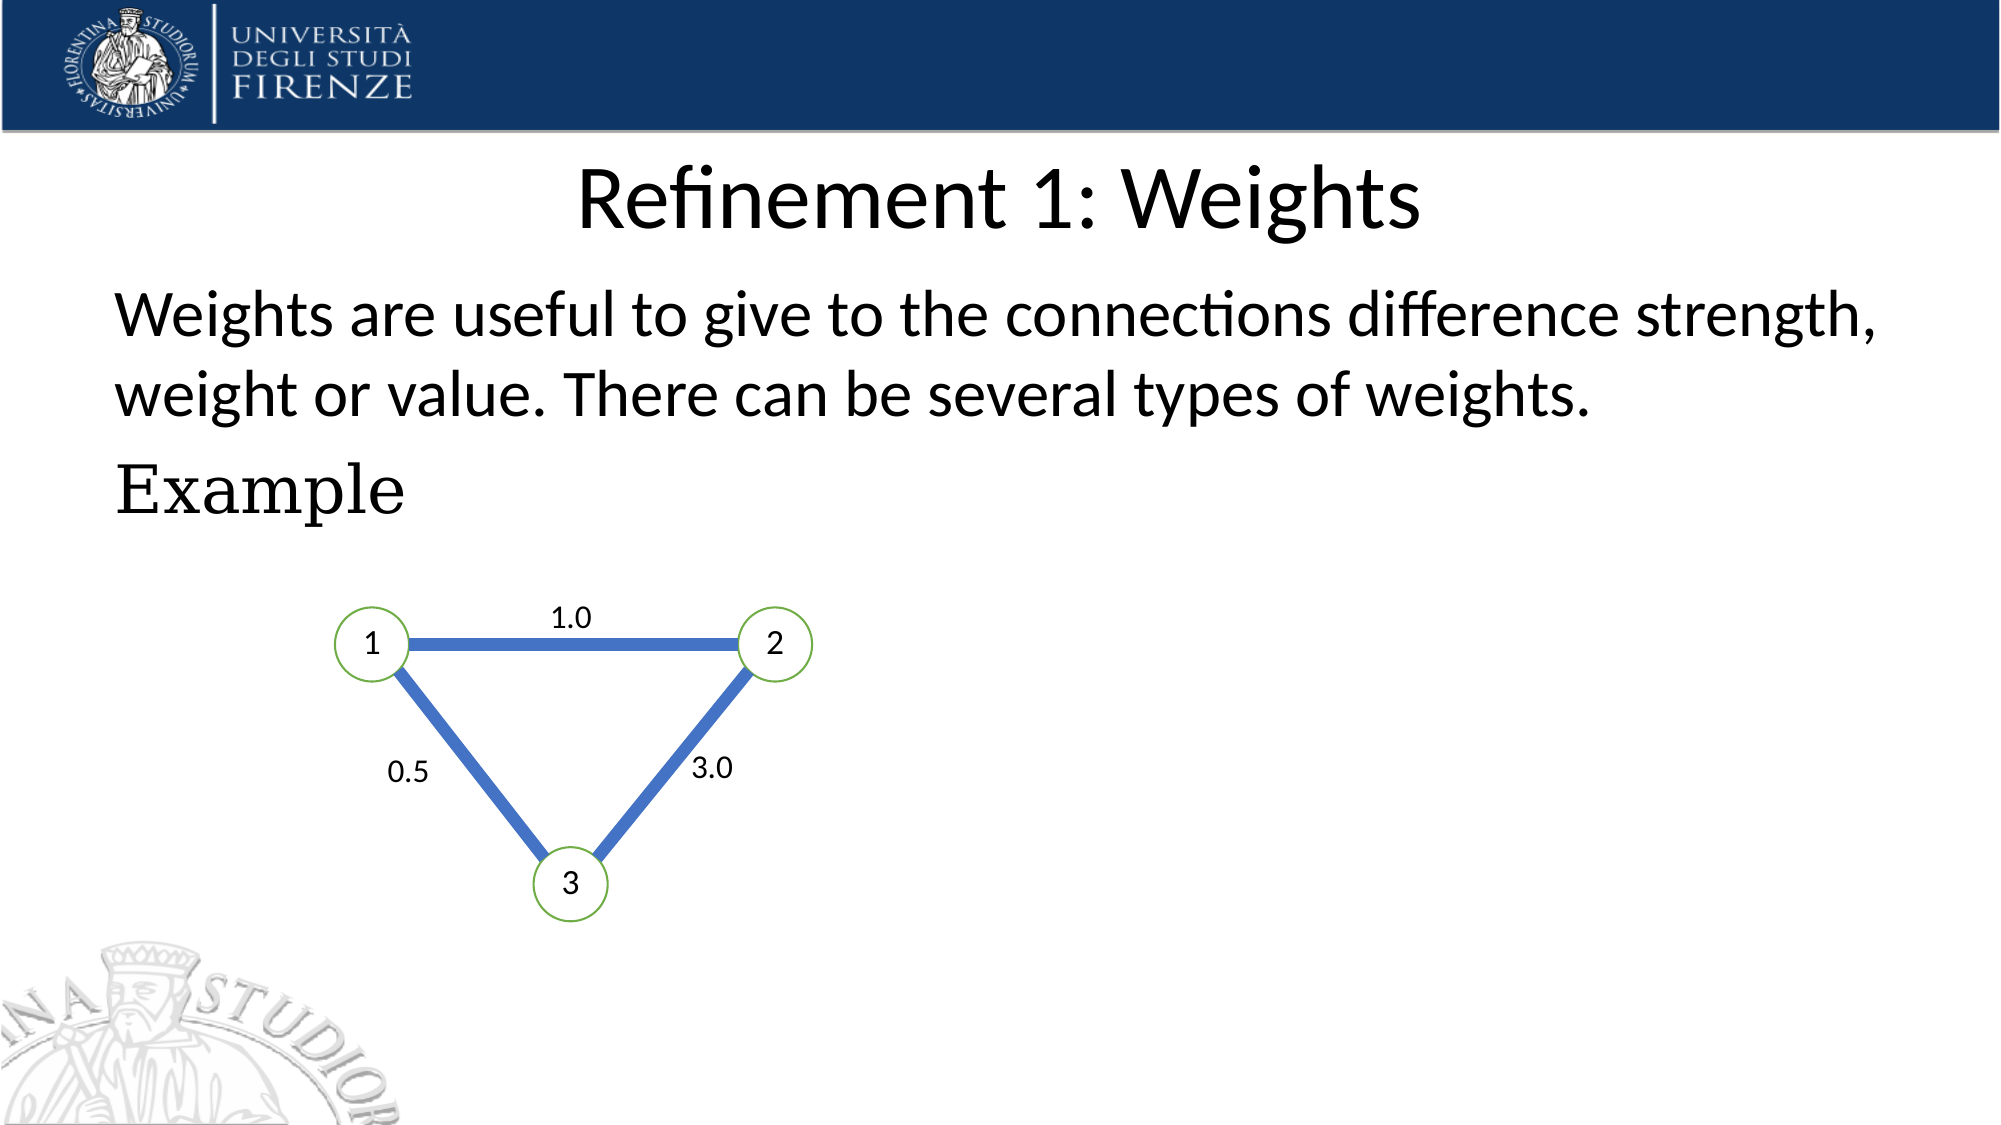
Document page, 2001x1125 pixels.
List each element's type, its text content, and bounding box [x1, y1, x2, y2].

text_box 0.5 [372, 742, 446, 798]
title Refinement 1: Weights [99, 98, 1900, 262]
text_box 1 [334, 607, 409, 682]
text_box 2 [738, 607, 813, 682]
text_box 3.0 [676, 737, 749, 793]
text_box 3 [533, 847, 608, 922]
text_box 1.0 [534, 588, 608, 644]
list Weights are useful to give to the connections difference strength, weight or value. There can be several types of weights. Example [99, 262, 1900, 999]
